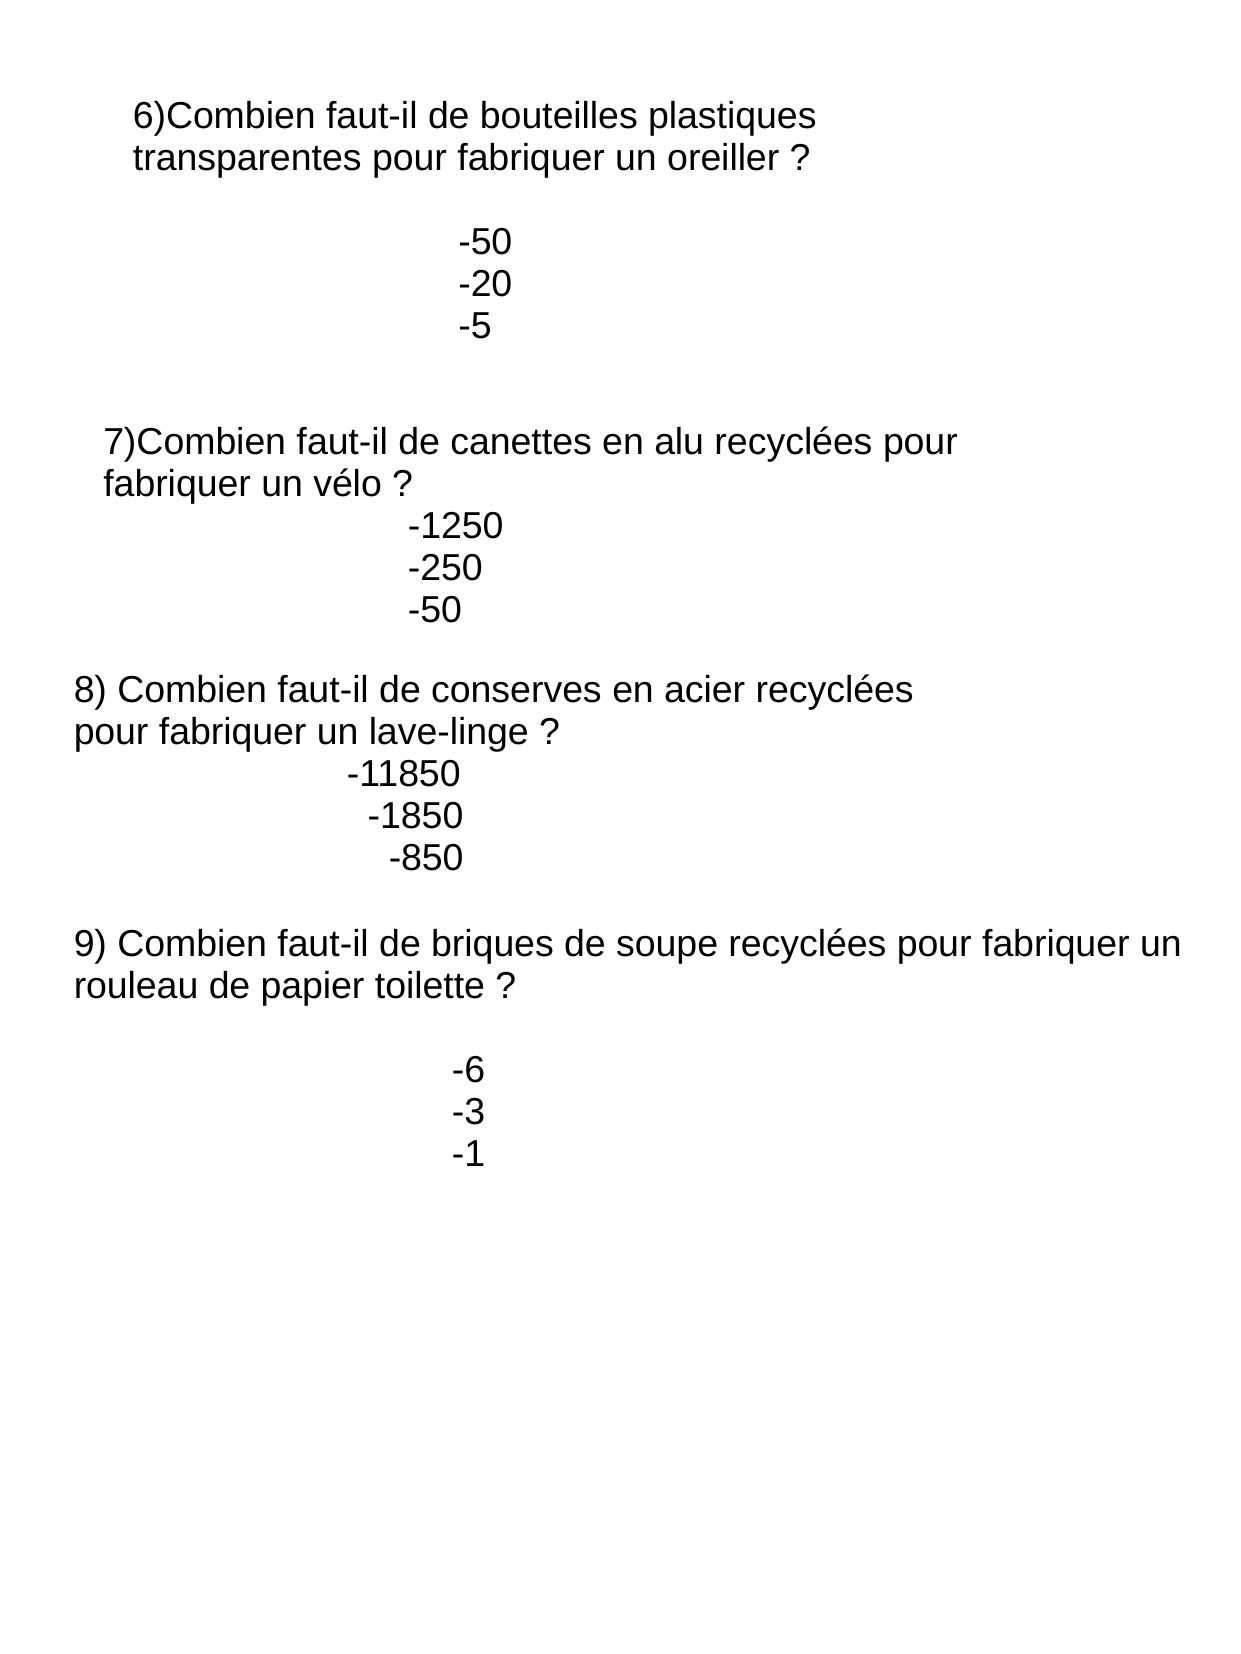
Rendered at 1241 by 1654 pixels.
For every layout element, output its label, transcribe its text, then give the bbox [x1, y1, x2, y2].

text_box 8) Combien faut-il de conserves en acier recyclées pour fabriquer un lave-linge ? -11850 -1850 -850 [59, 660, 975, 886]
text_box 6)Combien faut-il de bouteilles plastiques transparentes pour fabriquer un oreiller ? -50 -20 -5 [118, 87, 975, 355]
text_box 7)Combien faut-il de canettes en alu recyclées pour fabriquer un vélo ? -1250 -250 -50 [88, 413, 975, 639]
text_box 9) Combien faut-il de briques de soupe recyclées pour fabriquer un rouleau de papier toilette ? -6 -3 -1 [59, 915, 1218, 1351]
